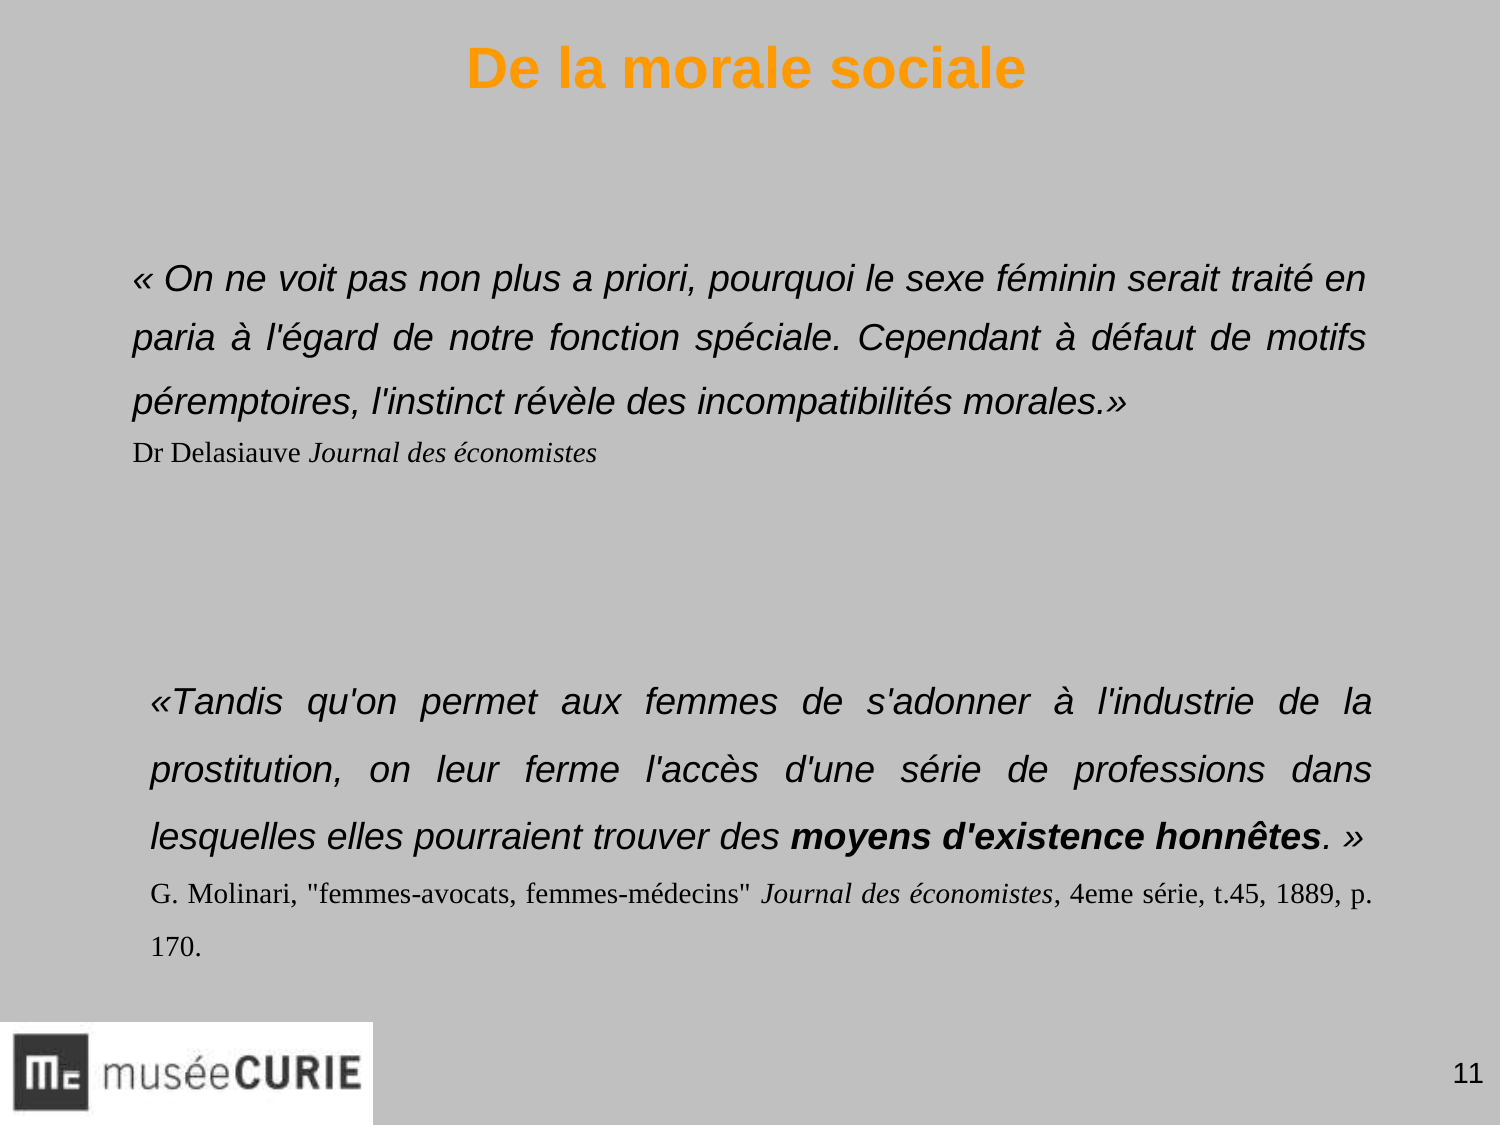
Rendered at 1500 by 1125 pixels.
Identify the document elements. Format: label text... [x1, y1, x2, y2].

title De la morale sociale [41, 7, 1453, 124]
text_box « On ne voit pas non plus a priori, pourquoi le sexe féminin serait traité en paria à l'égard de notre fonction spéciale. Cependant à défaut de motifs péremptoires, l'instinct révèle des incompatibilités morales.» Dr Delasiauve Journal des économistes [117, 232, 1382, 476]
text_box «Tandis qu'on permet aux femmes de s'adonner à l'industrie de la prostitution, on leur ferme l'accès d'une série de professions dans lesquelles elles pourraient trouver des moyens d'existence honnêtes. » G. Molinari, "femmes-avocats, femmes-médecins" Journal des économistes, 4eme série, t.45, 1889, p. 170. [135, 646, 1388, 970]
text_box <numéro> [1387, 1046, 1500, 1125]
picture [0, 1022, 373, 1125]
